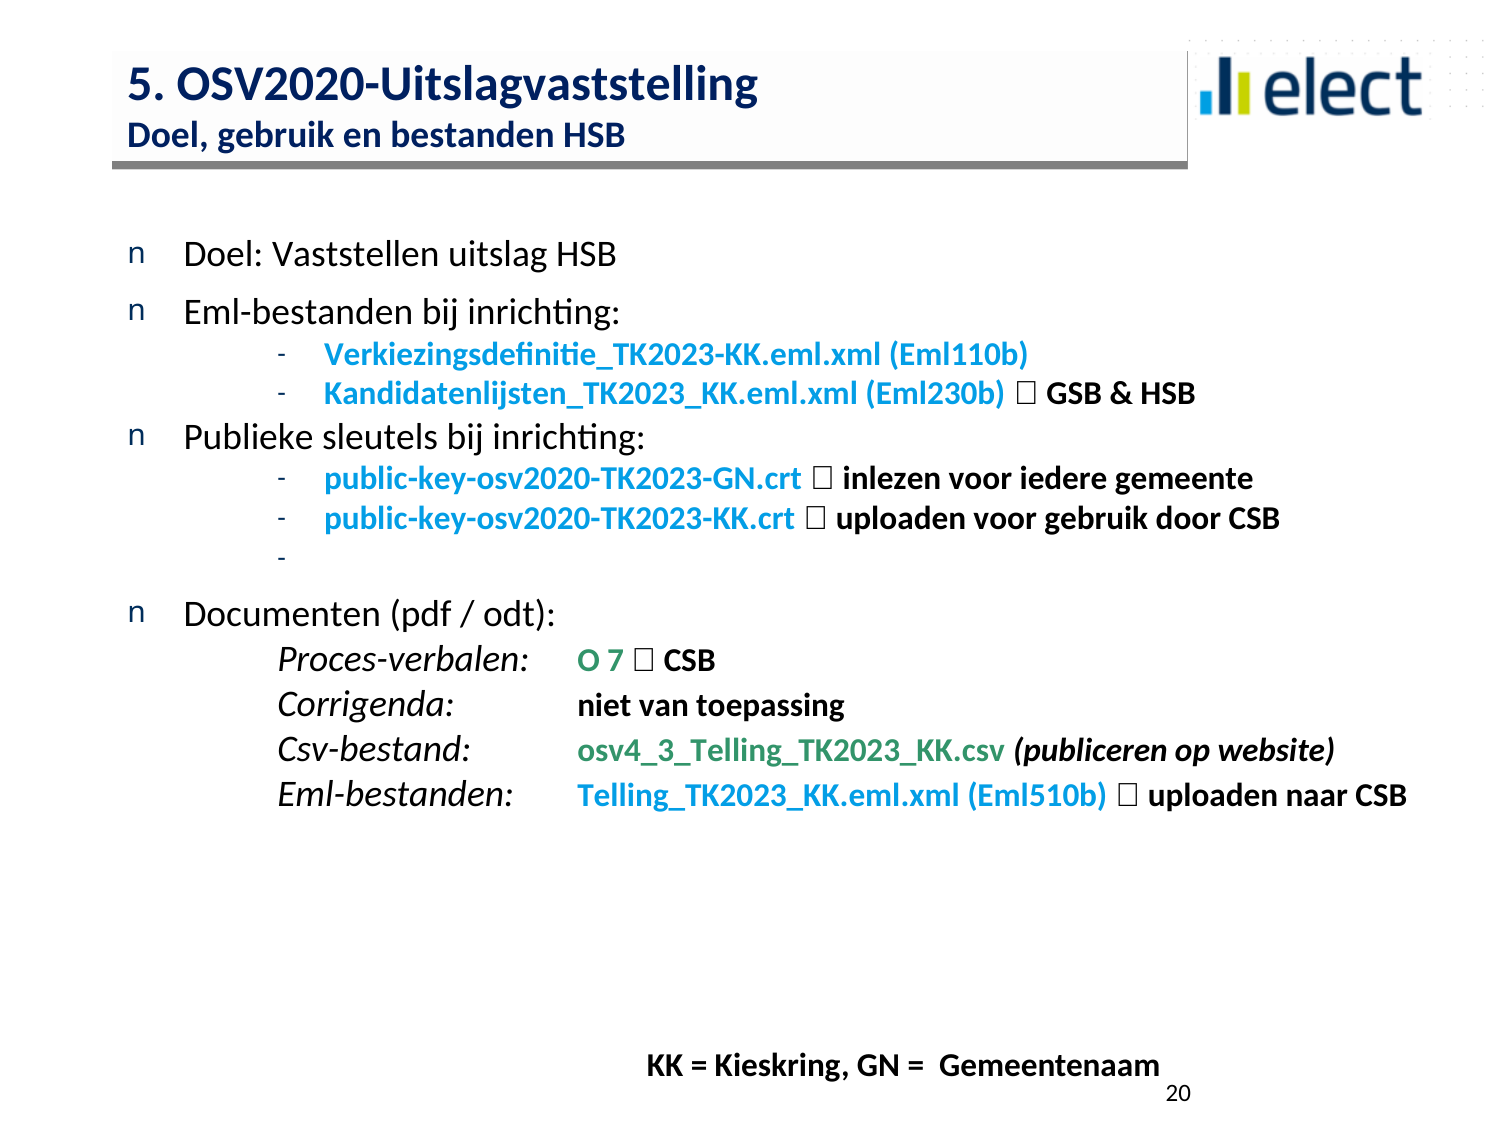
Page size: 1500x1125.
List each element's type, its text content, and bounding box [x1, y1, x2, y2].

text_box KK = Kieskring, GN = Gemeentenaam [631, 1035, 1353, 1091]
text_box [1150, 1095, 1464, 1125]
text_box 5. OSV2020-Uitslagvaststelling Doel, gebruik en bestanden HSB [112, 42, 1188, 161]
list Doel: Vaststellen uitslag HSB Eml-bestanden bij inrichting: Verkiezingsdefinitie_TK2023-KK.eml.xml (Eml110b) Kandidatenlijsten_TK2023_KK.eml.xml (Eml230b)  GSB & HSB Publieke sleutels bij inrichting: public-key-osv2020-TK2023-GN.crt  inlezen voor iedere gemeente public-key-osv2020-TK2023-KK.crt  uploaden voor gebruik door CSB Documenten (pdf / odt): Proces-verbalen: O 7  CSB Corrigenda: niet van toepassing Csv-bestand: osv4_3_Telling_TK2023_KK.csv (publiceren op website) Eml-bestanden: Telling_TK2023_KK.eml.xml (Eml510b)  uploaden naar CSB [112, 221, 1471, 1095]
